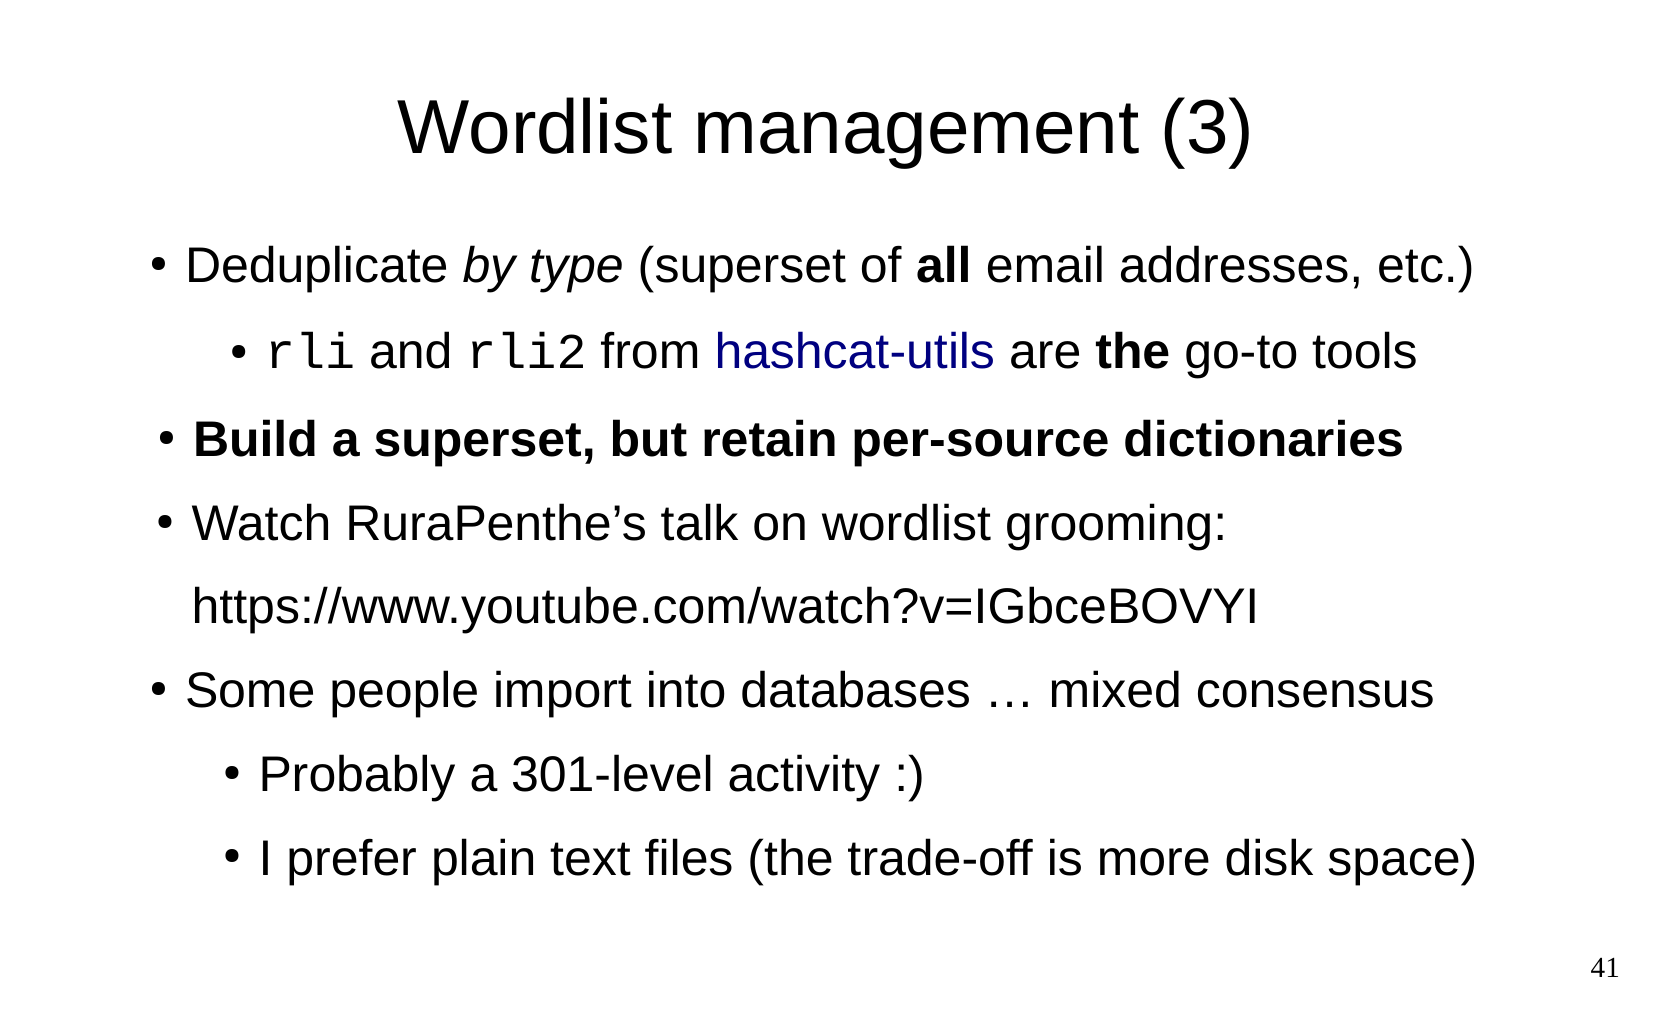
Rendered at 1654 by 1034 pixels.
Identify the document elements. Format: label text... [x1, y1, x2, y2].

title Wordlist management (3) [82, 41, 1571, 209]
subtitle Deduplicate by type (superset of all email addresses, etc.) rli and rli2 from hashcat-utils are the go-to tools Build a superset, but retain per-source dictionaries Watch RuraPenthe’s talk on wordlist grooming: https://www.youtube.com/watch?v=IGbceBOVYI Some people import into databases … mixed consensus Probably a 301-level activity :) I prefer plain text files (the trade-off is more disk space) [82, 209, 1571, 858]
text_box <number> [1560, 951, 1621, 1023]
